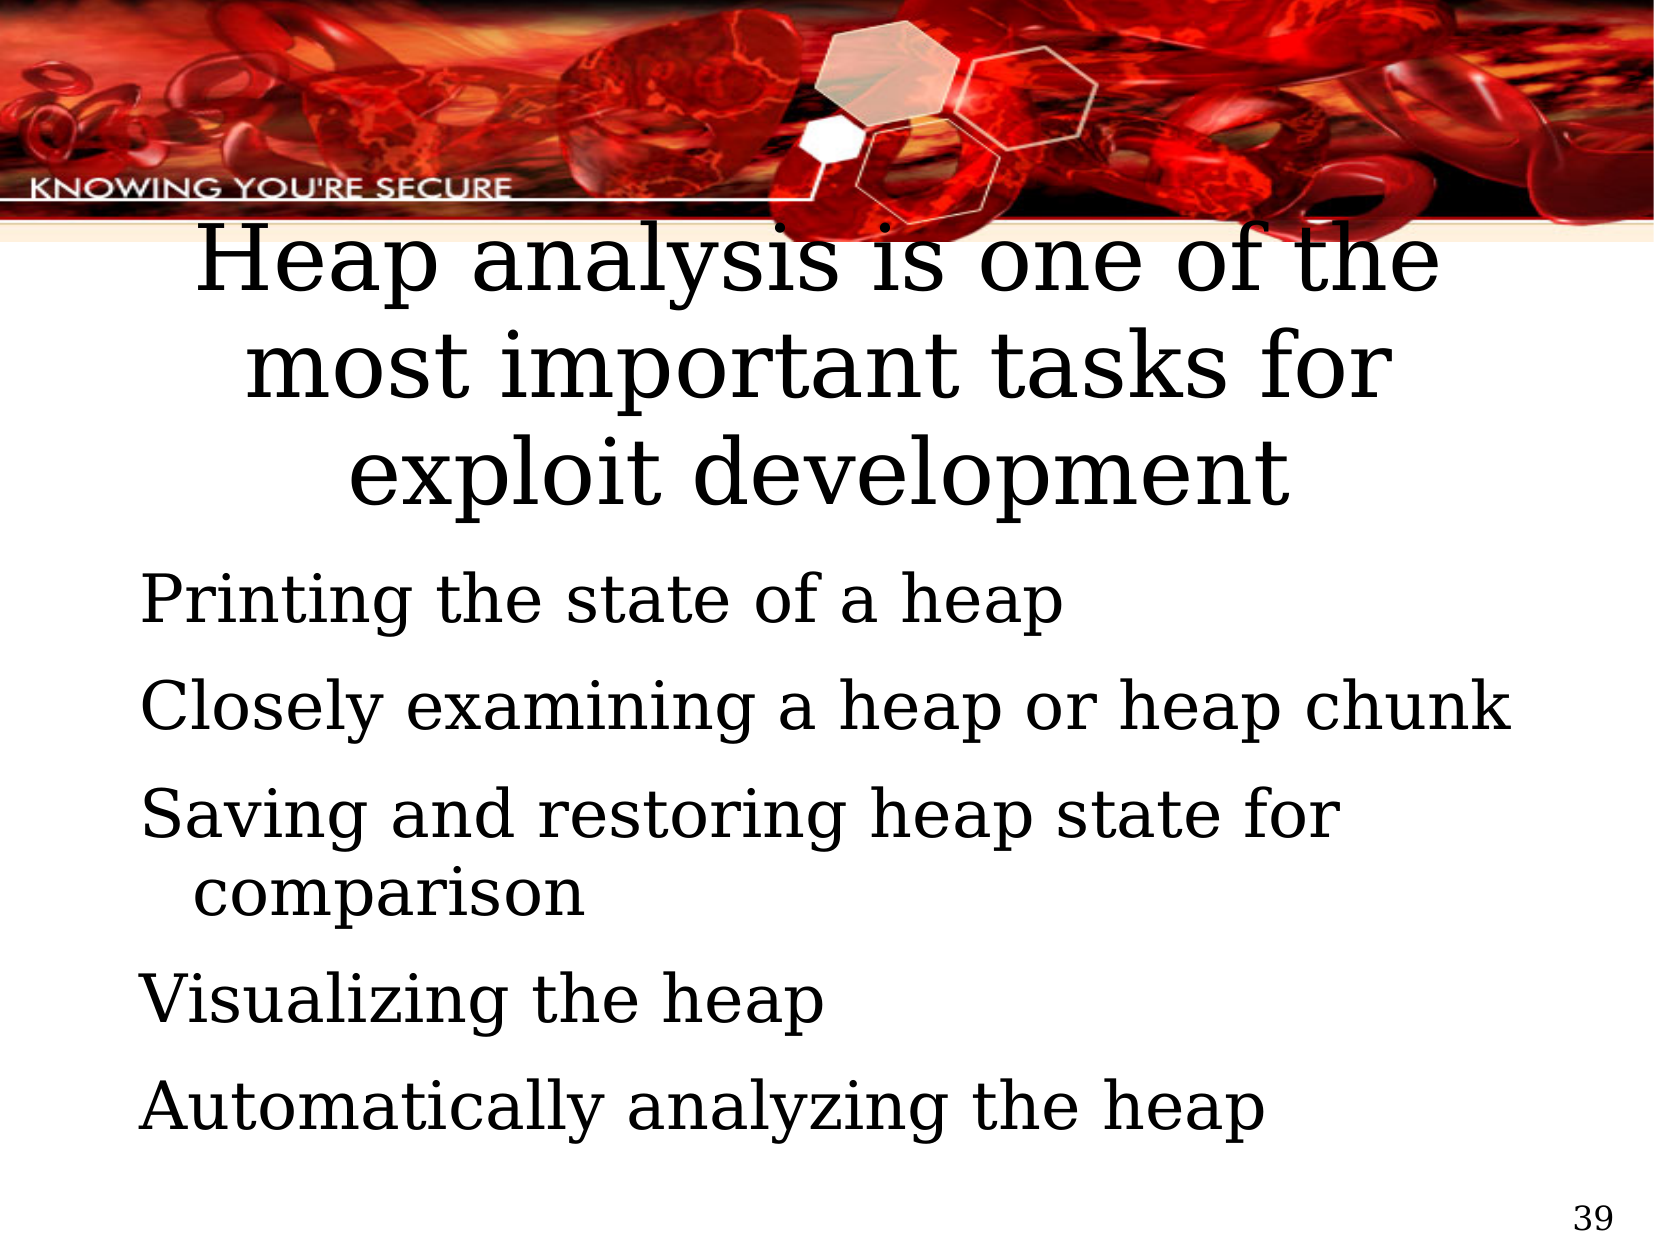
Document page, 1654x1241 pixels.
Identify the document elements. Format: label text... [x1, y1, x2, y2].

picture [0, 0, 1654, 242]
list Printing the state of a heap Closely examining a heap or heap chunk Saving and restoring heap state for comparison Visualizing the heap Automatically analyzing the heap [121, 560, 1534, 1224]
title Heap analysis is one of the most important tasks for exploit development [113, 204, 1526, 527]
